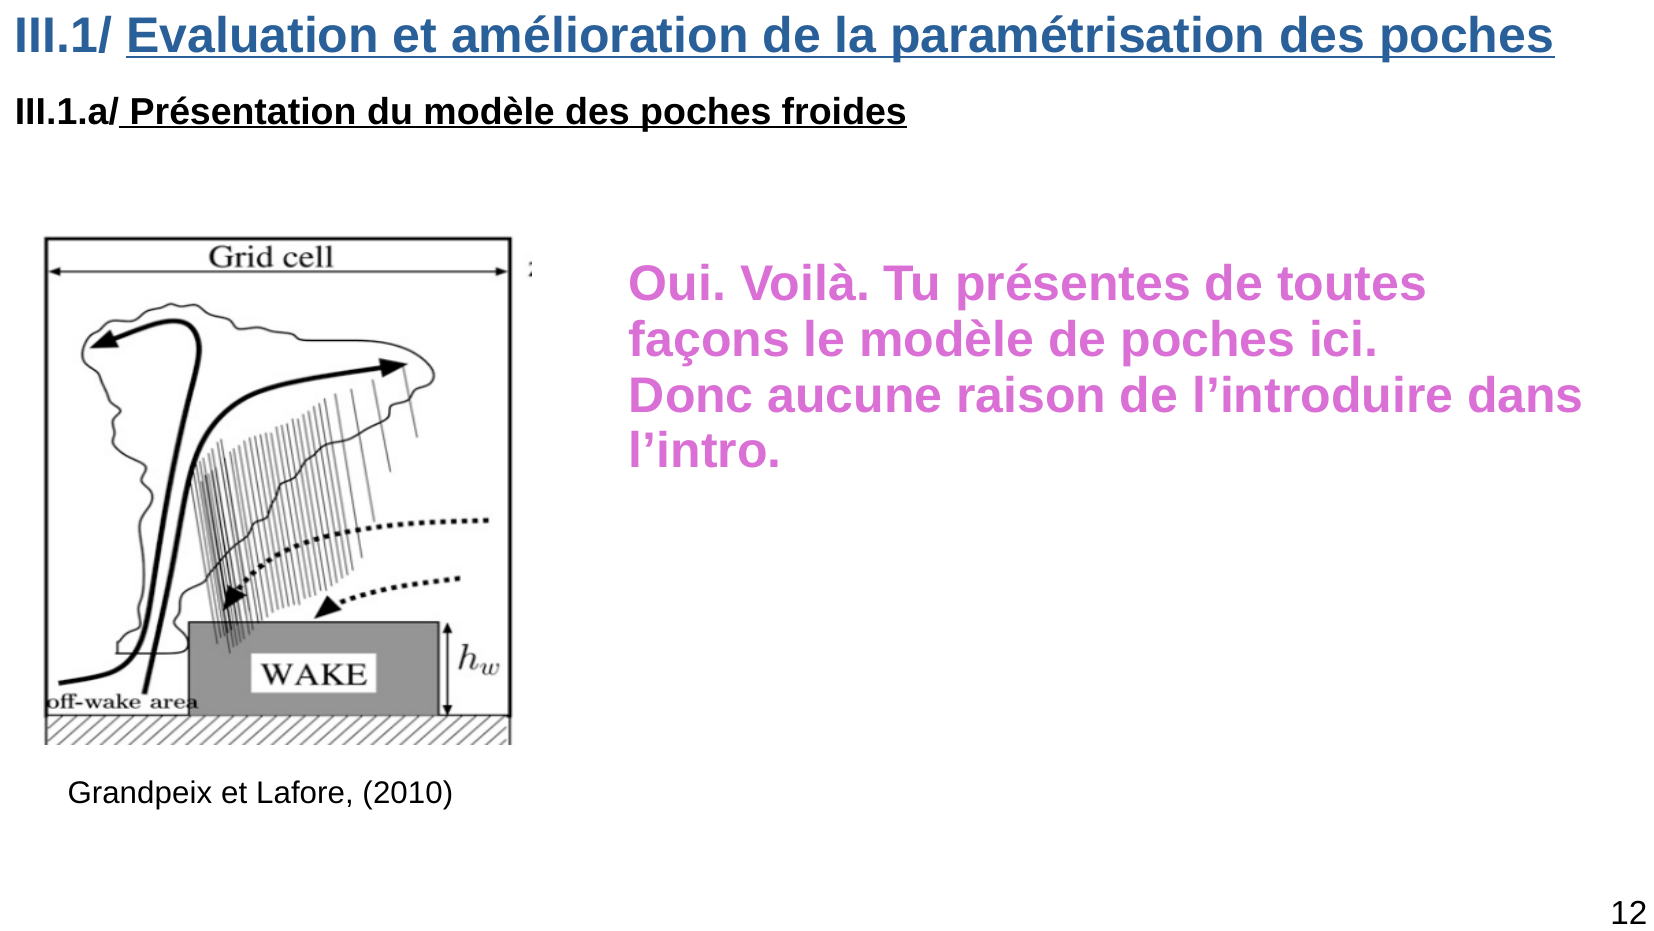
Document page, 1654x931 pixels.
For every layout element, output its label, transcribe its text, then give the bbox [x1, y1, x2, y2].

text_box 12 [1595, 887, 1654, 931]
text_box III.1/ Evaluation et amélioration de la paramétrisation des poches [0, 0, 1654, 83]
picture [23, 227, 532, 745]
text_box Grandpeix et Lafore, (2010) [35, 767, 520, 828]
text_box III.1.a/ Présentation du modèle des poches froides [0, 83, 1654, 154]
text_box Oui. Voilà. Tu présentes de toutes façons le modèle de poches ici. Donc aucune raison de l’introduire dans l’intro. [614, 248, 1600, 486]
